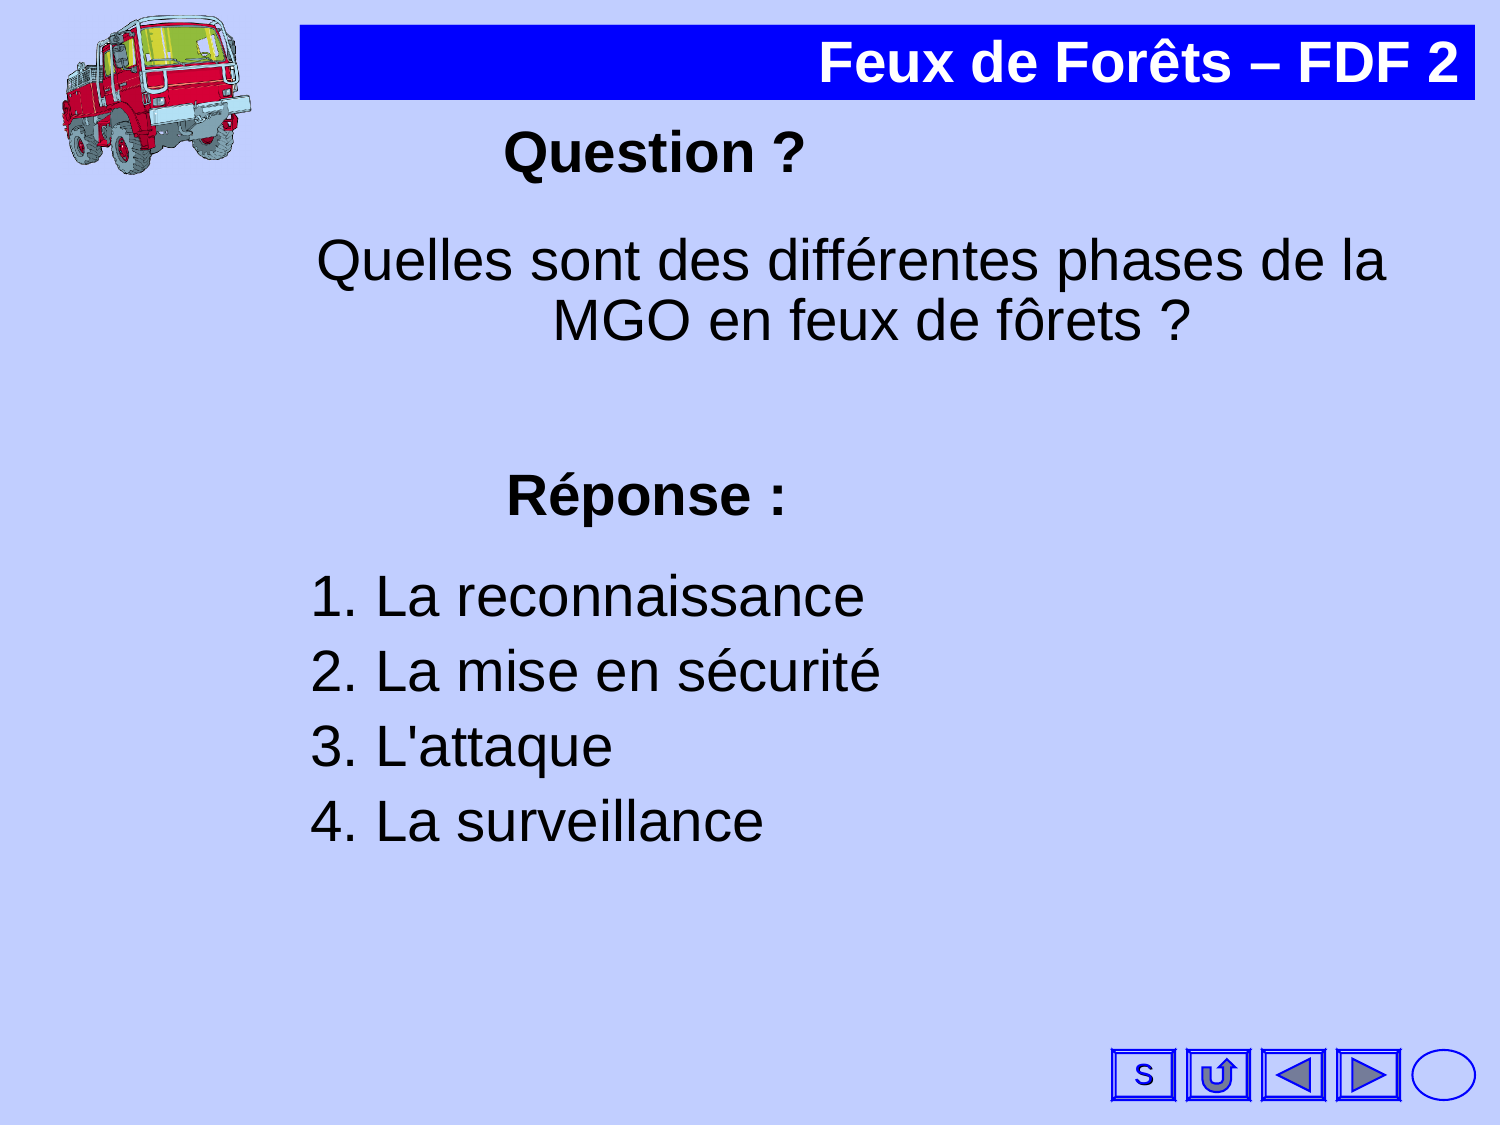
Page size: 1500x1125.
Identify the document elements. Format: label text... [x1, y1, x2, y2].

text_box Réponse : [491, 455, 820, 536]
text_box [1412, 1049, 1476, 1101]
list La reconnaissance La mise en sécurité L'attaque La surveillance [295, 561, 1359, 866]
list Quelles sont des différentes phases de la MGO en feux de fôrets ? [253, 224, 1436, 399]
text_box Question ? [488, 112, 823, 193]
text_box Feux de Forêts – FDF 2 [299, 24, 1475, 100]
